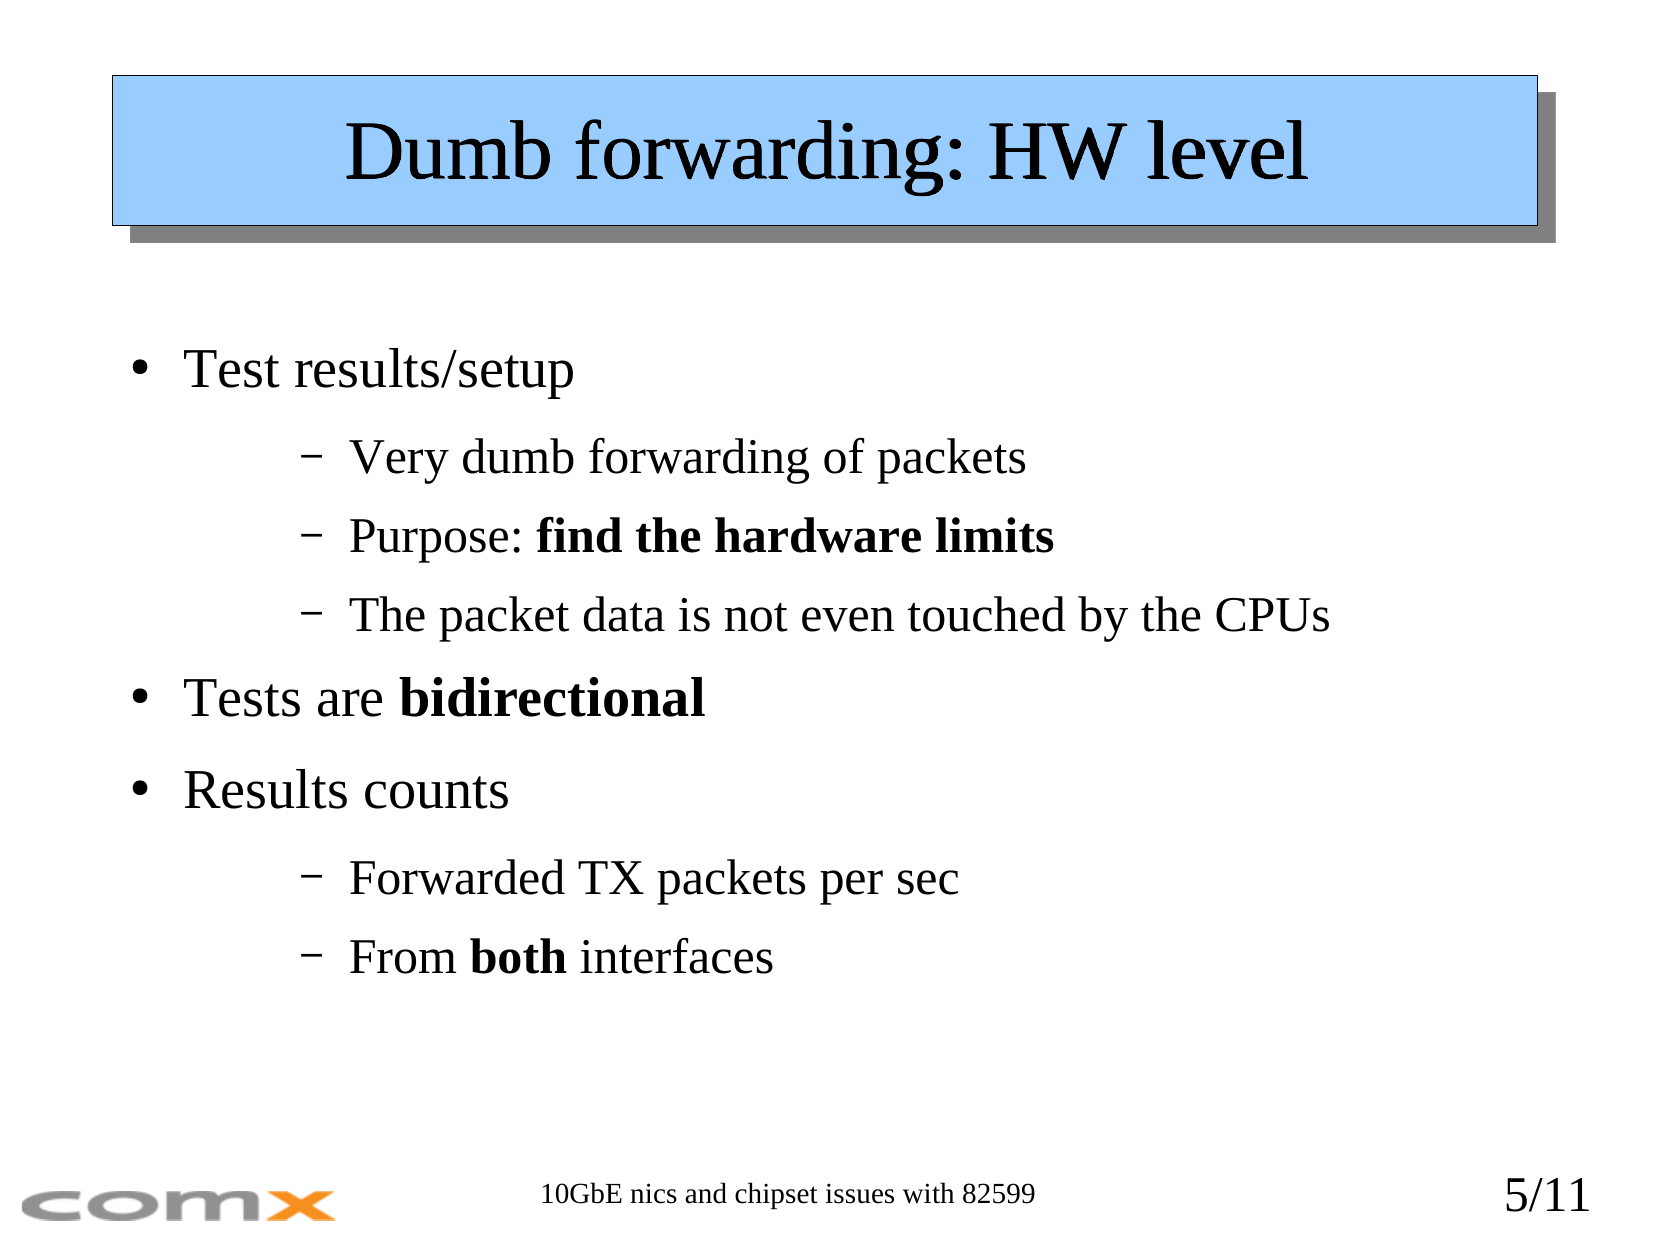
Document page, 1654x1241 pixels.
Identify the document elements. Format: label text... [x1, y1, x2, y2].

picture [21, 1191, 335, 1221]
title Dumb forwarding: HW level [116, 90, 1538, 211]
list Test results/setup Very dumb forwarding of packets Purpose: find the hardware limits The packet data is not even touched by the CPUs Tests are bidirectional Results counts Forwarded TX packets per sec From both interfaces [112, 337, 1538, 1096]
